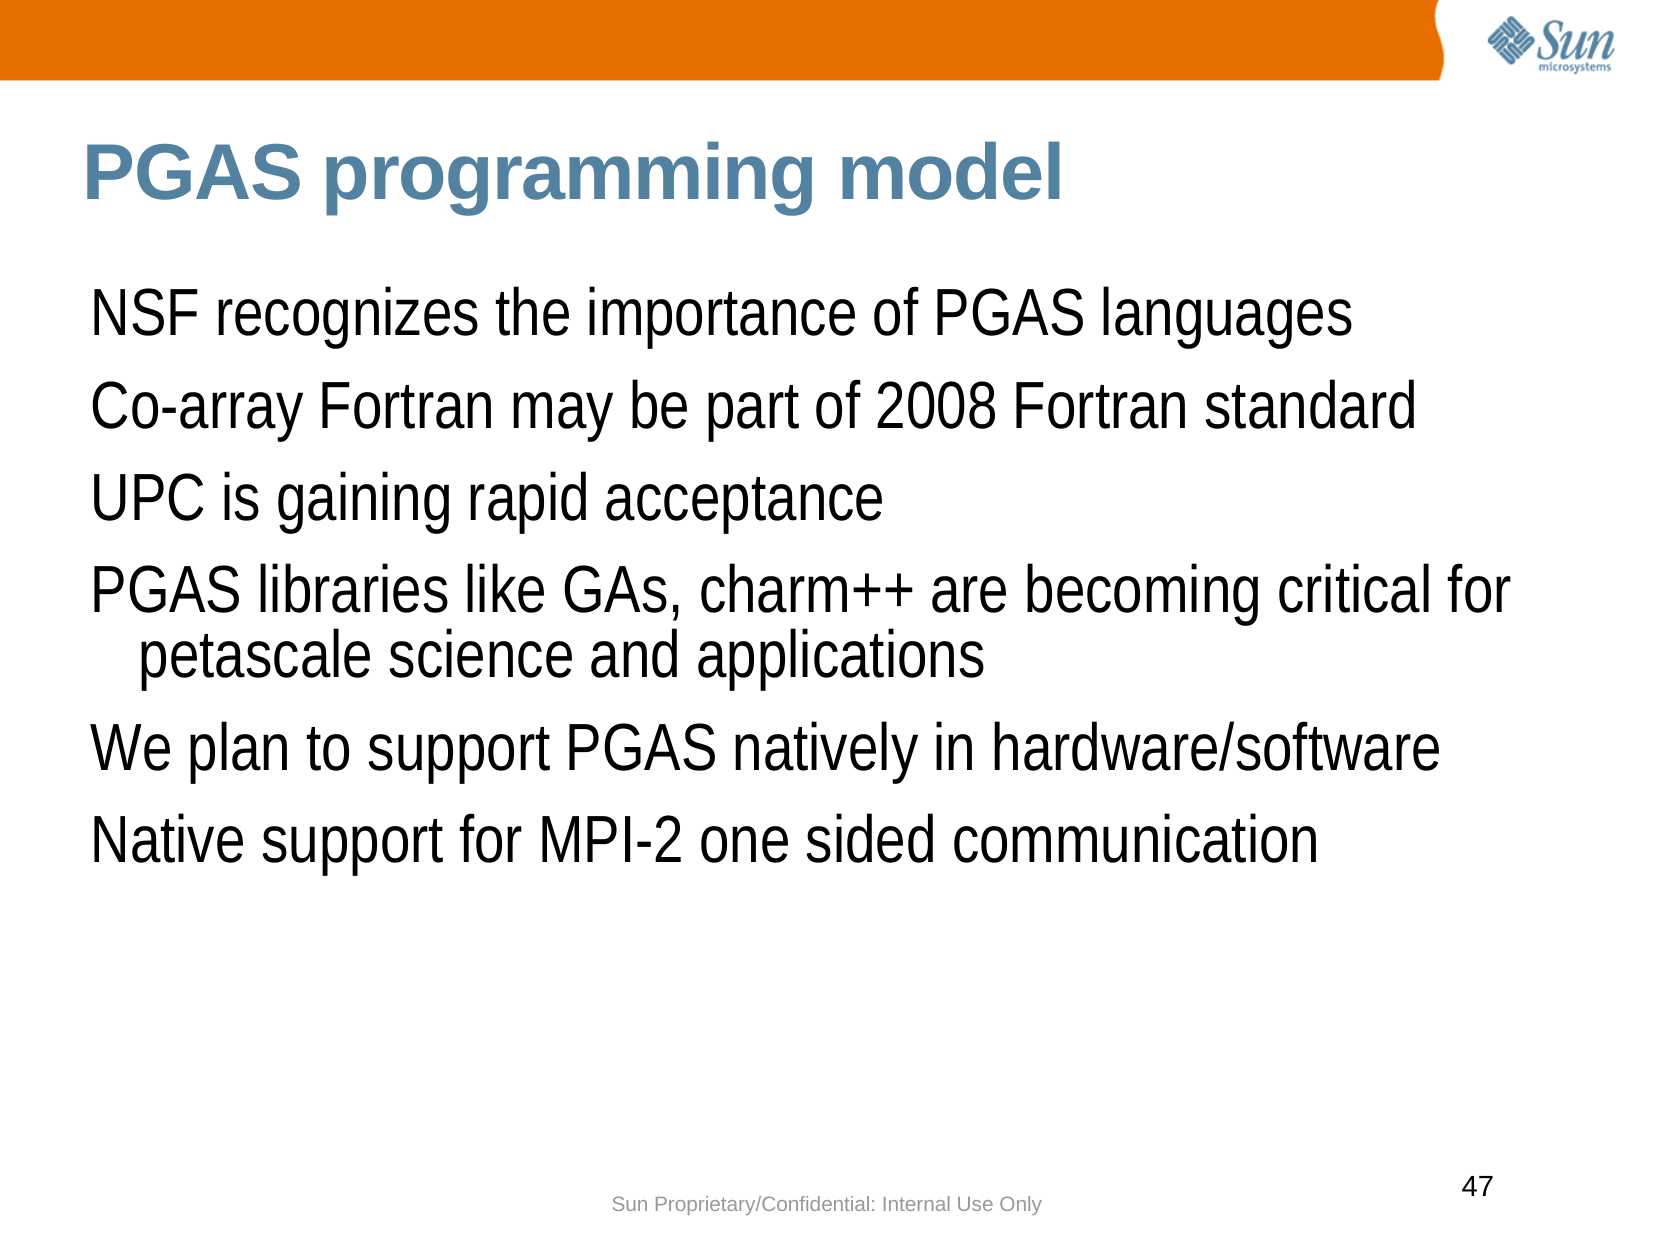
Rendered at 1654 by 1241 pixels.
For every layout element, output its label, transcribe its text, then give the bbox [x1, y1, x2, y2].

title PGAS programming model [82, 135, 1585, 251]
picture [0, 0, 1654, 83]
list NSF recognizes the importance of PGAS languages Co-array Fortran may be part of 2008 Fortran standard UPC is gaining rapid acceptance PGAS libraries like GAs, charm++ are becoming critical for petascale science and applications We plan to support PGAS natively in hardware/software Native support for MPI-2 one sided communication [71, 283, 1545, 1121]
